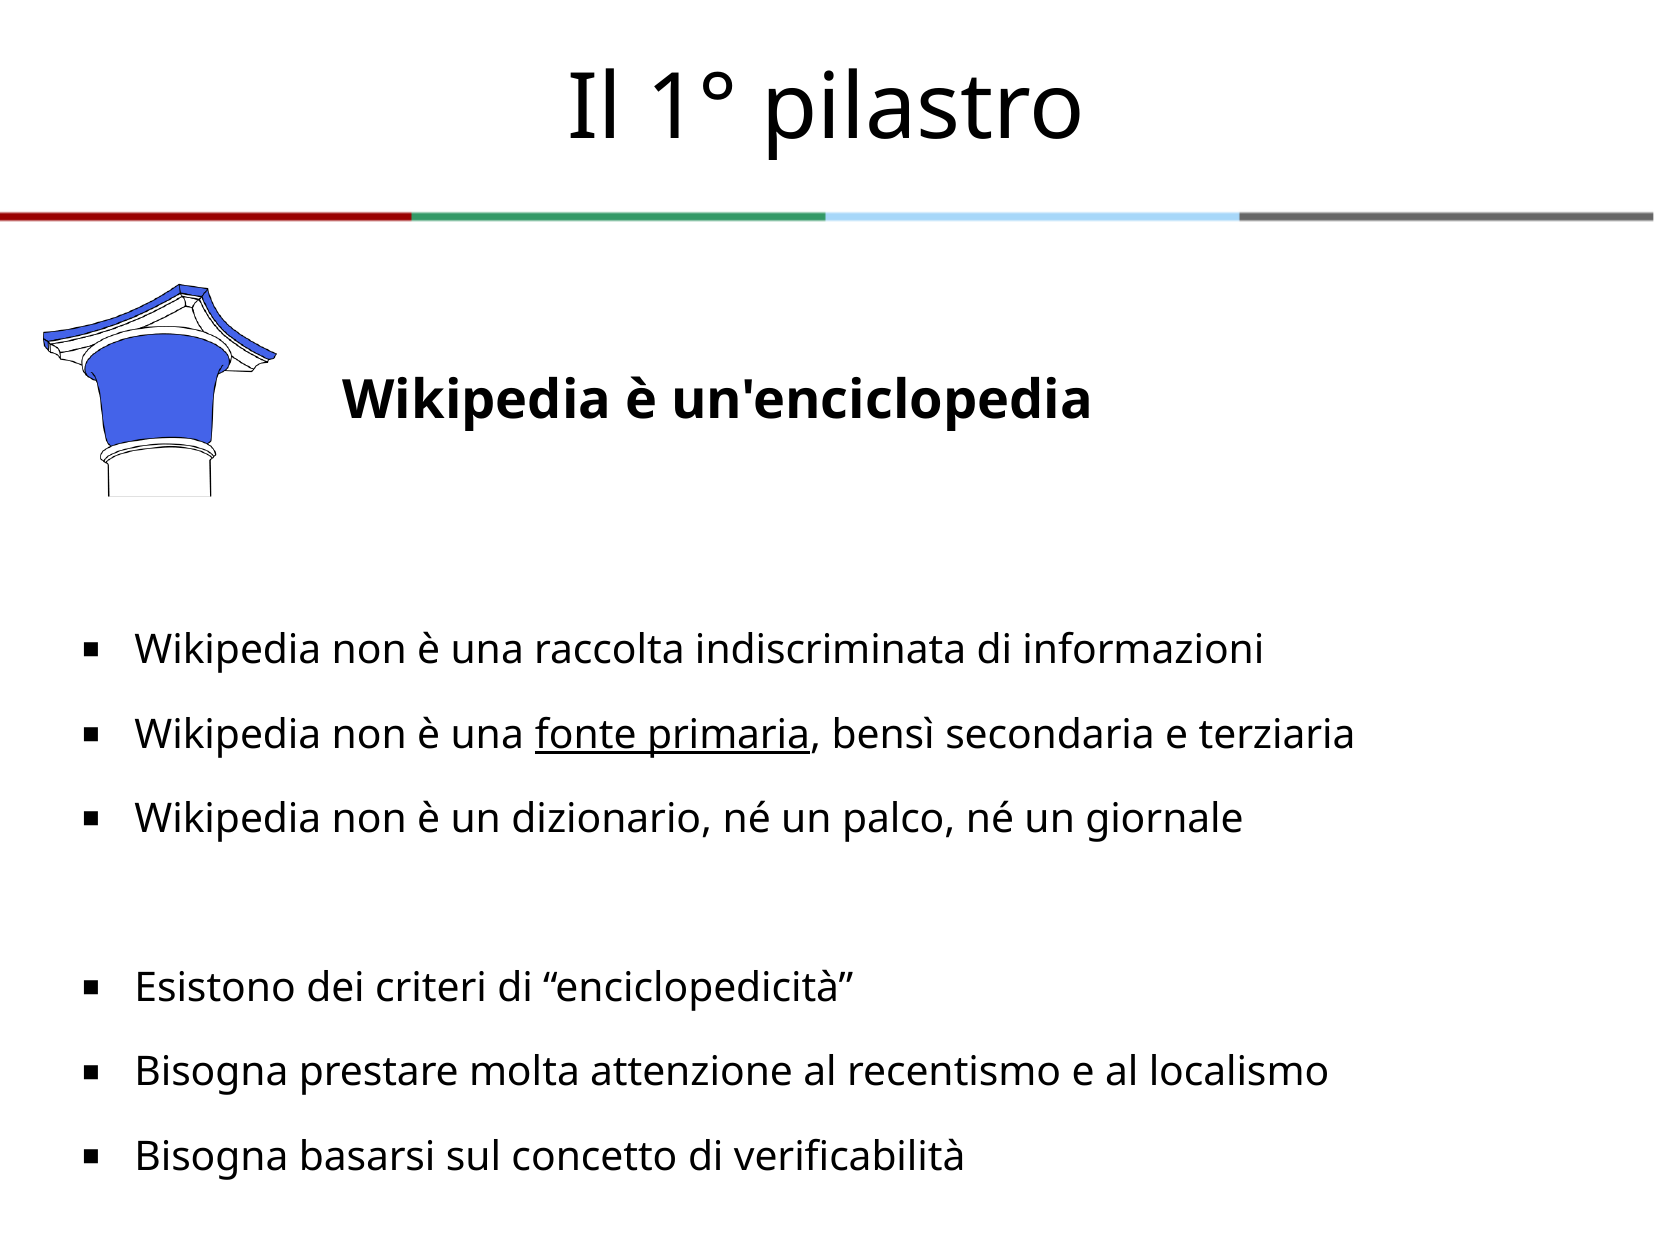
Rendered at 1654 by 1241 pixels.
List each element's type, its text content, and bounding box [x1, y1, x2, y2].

picture [0, 200, 1654, 235]
title Il 1° pilastro [82, 0, 1571, 200]
picture [41, 283, 278, 498]
list Wikipedia non è una raccolta indiscriminata di informazioni Wikipedia non è una fonte primaria, bensì secondaria e terziaria Wikipedia non è un dizionario, né un palco, né un giornale Esistono dei criteri di “enciclopedicità” Bisogna prestare molta attenzione al recentismo e al localismo Bisogna basarsi sul concetto di verificabilità [64, 620, 1542, 1188]
list Wikipedia è un'enciclopedia [342, 360, 1607, 455]
